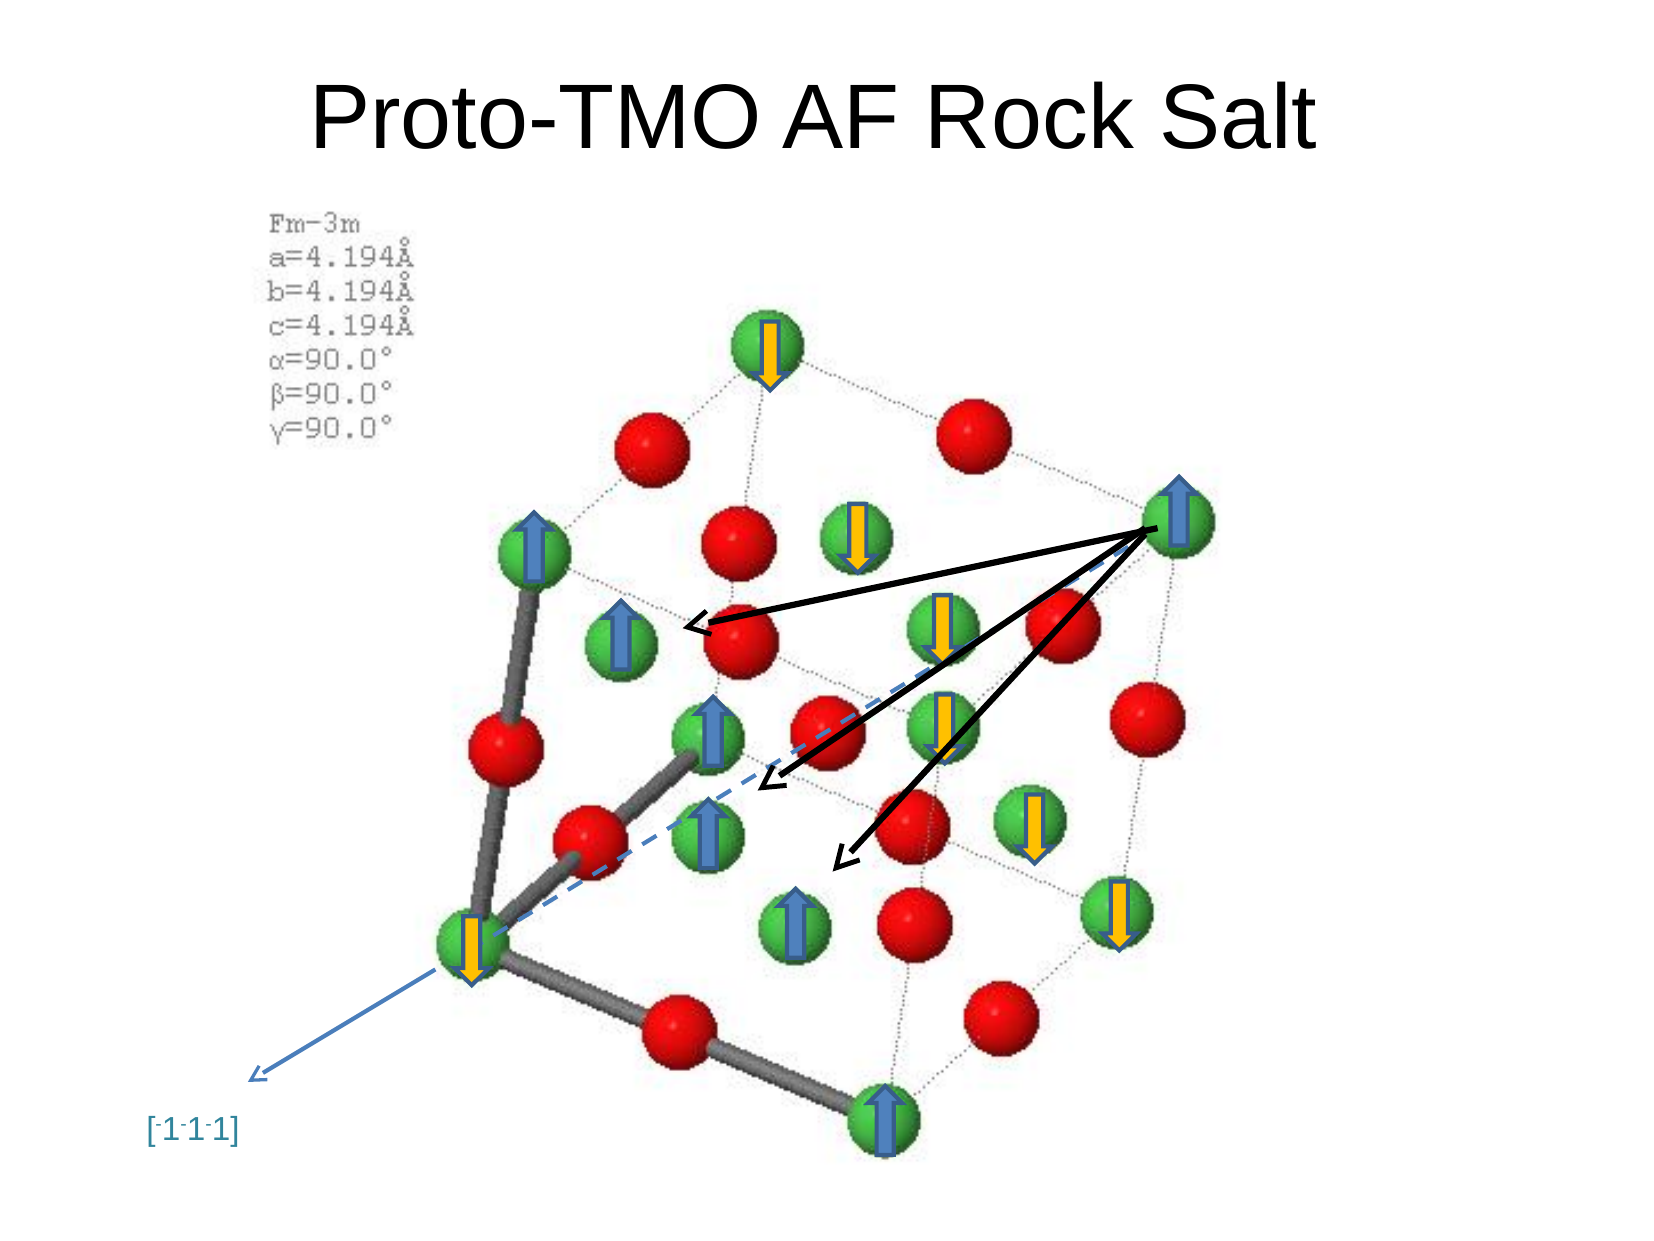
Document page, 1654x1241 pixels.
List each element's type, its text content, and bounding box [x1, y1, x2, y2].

text_box [941, 746, 962, 764]
text_box [1162, 476, 1197, 546]
text_box [-1-1-1] [110, 1102, 276, 1155]
text_box [454, 916, 489, 986]
title Proto-TMO AF Rock Salt [82, 13, 1571, 221]
text_box [753, 321, 788, 391]
text_box [691, 799, 726, 869]
text_box [516, 512, 552, 582]
text_box [696, 696, 731, 766]
text_box [927, 694, 954, 755]
text_box [1017, 794, 1052, 864]
text_box [603, 600, 639, 670]
text_box [840, 503, 875, 573]
text_box [925, 595, 960, 662]
text_box [778, 888, 813, 958]
text_box [1102, 881, 1137, 951]
text_box [868, 1085, 903, 1155]
picture [234, 221, 1282, 1186]
